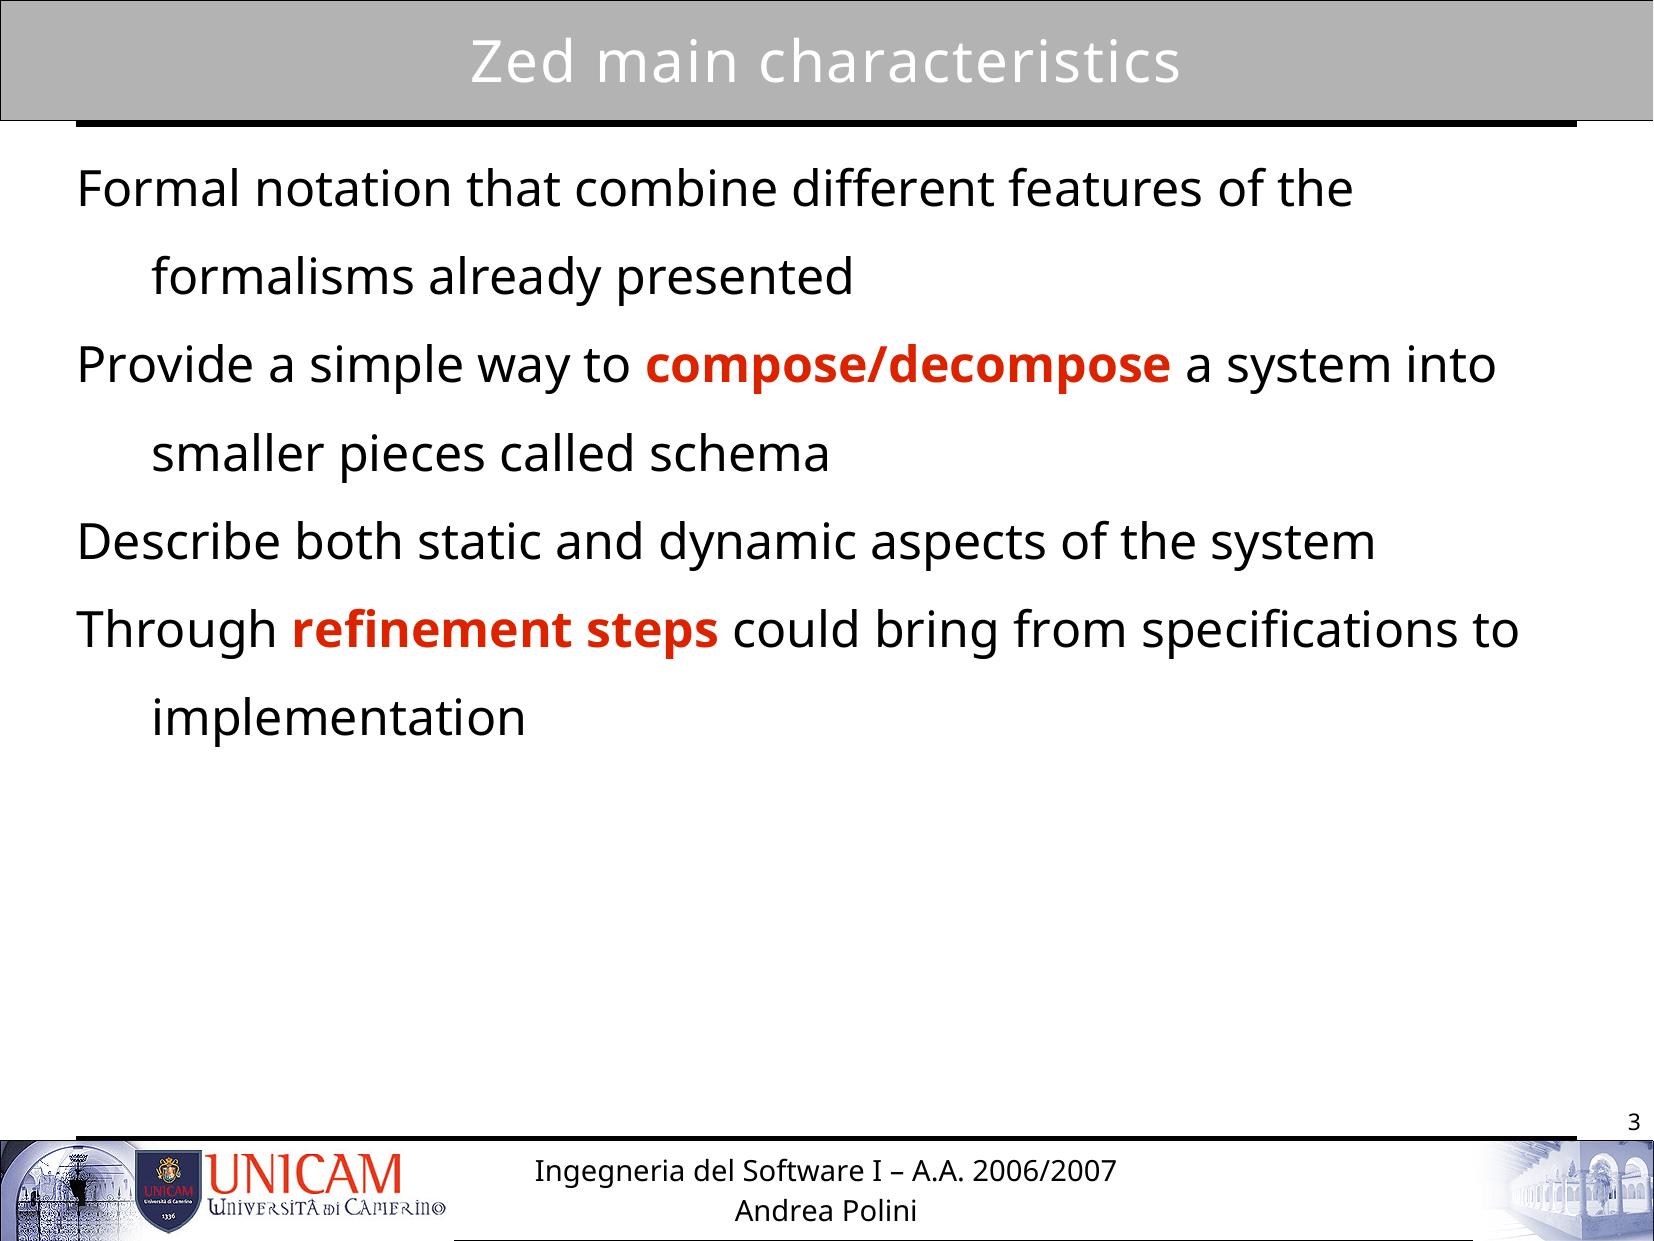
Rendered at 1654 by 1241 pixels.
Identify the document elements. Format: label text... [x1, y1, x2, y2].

list Formal notation that combine different features of the formalisms already presented Provide a simple way to compose/decompose a system into smaller pieces called schema Describe both static and dynamic aspects of the system Through refinement steps could bring from specifications to implementation [76, 152, 1577, 715]
picture [0, 1141, 454, 1241]
title Zed main characteristics [0, 0, 1653, 121]
picture [1473, 1141, 1654, 1241]
